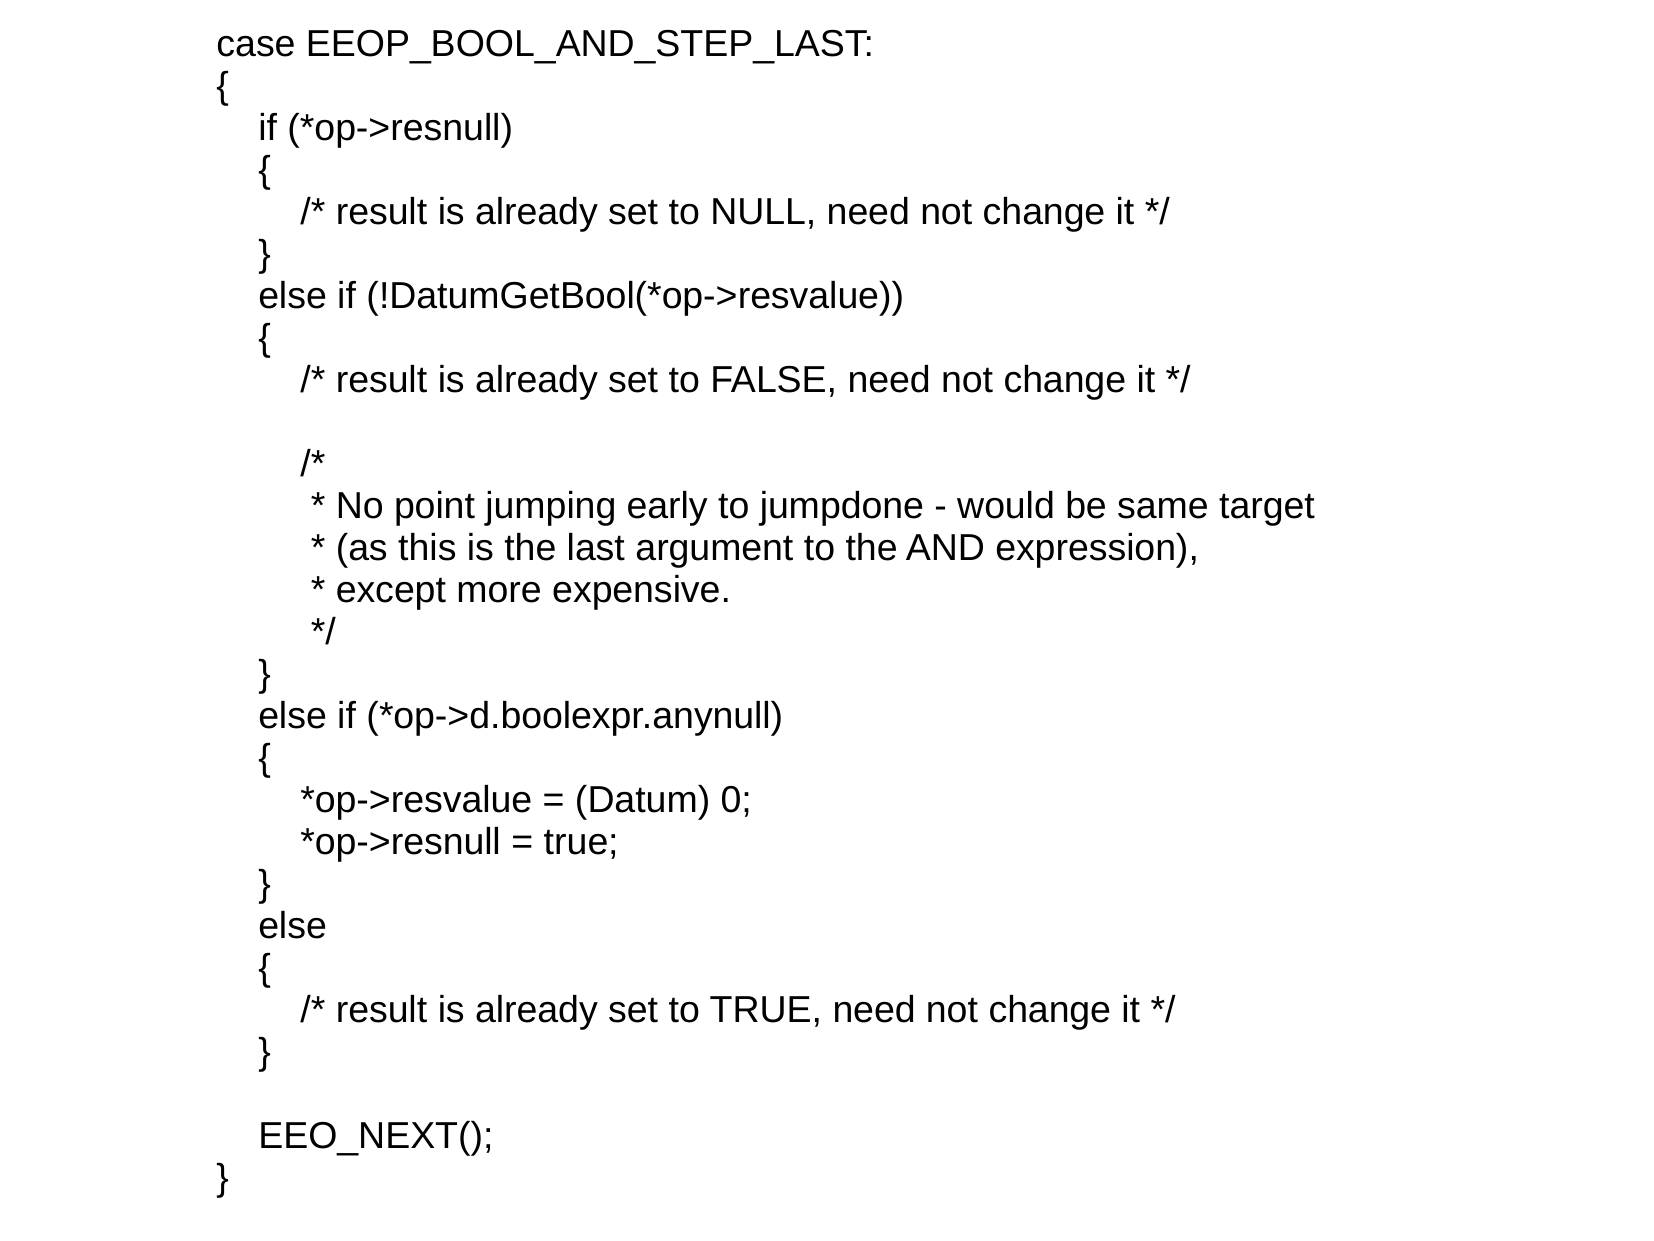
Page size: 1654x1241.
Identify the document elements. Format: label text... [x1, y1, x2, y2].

text_box case EEOP_BOOL_AND_STEP_LAST: { if (*op->resnull) { /* result is already set to NULL, need not change it */ } else if (!DatumGetBool(*op->resvalue)) { /* result is already set to FALSE, need not change it */ /* * No point jumping early to jumpdone - would be same target * (as this is the last argument to the AND expression), * except more expensive. */ } else if (*op->d.boolexpr.anynull) { *op->resvalue = (Datum) 0; *op->resnull = true; } else { /* result is already set to TRUE, need not change it */ } EEO_NEXT(); } [159, 15, 1331, 1206]
